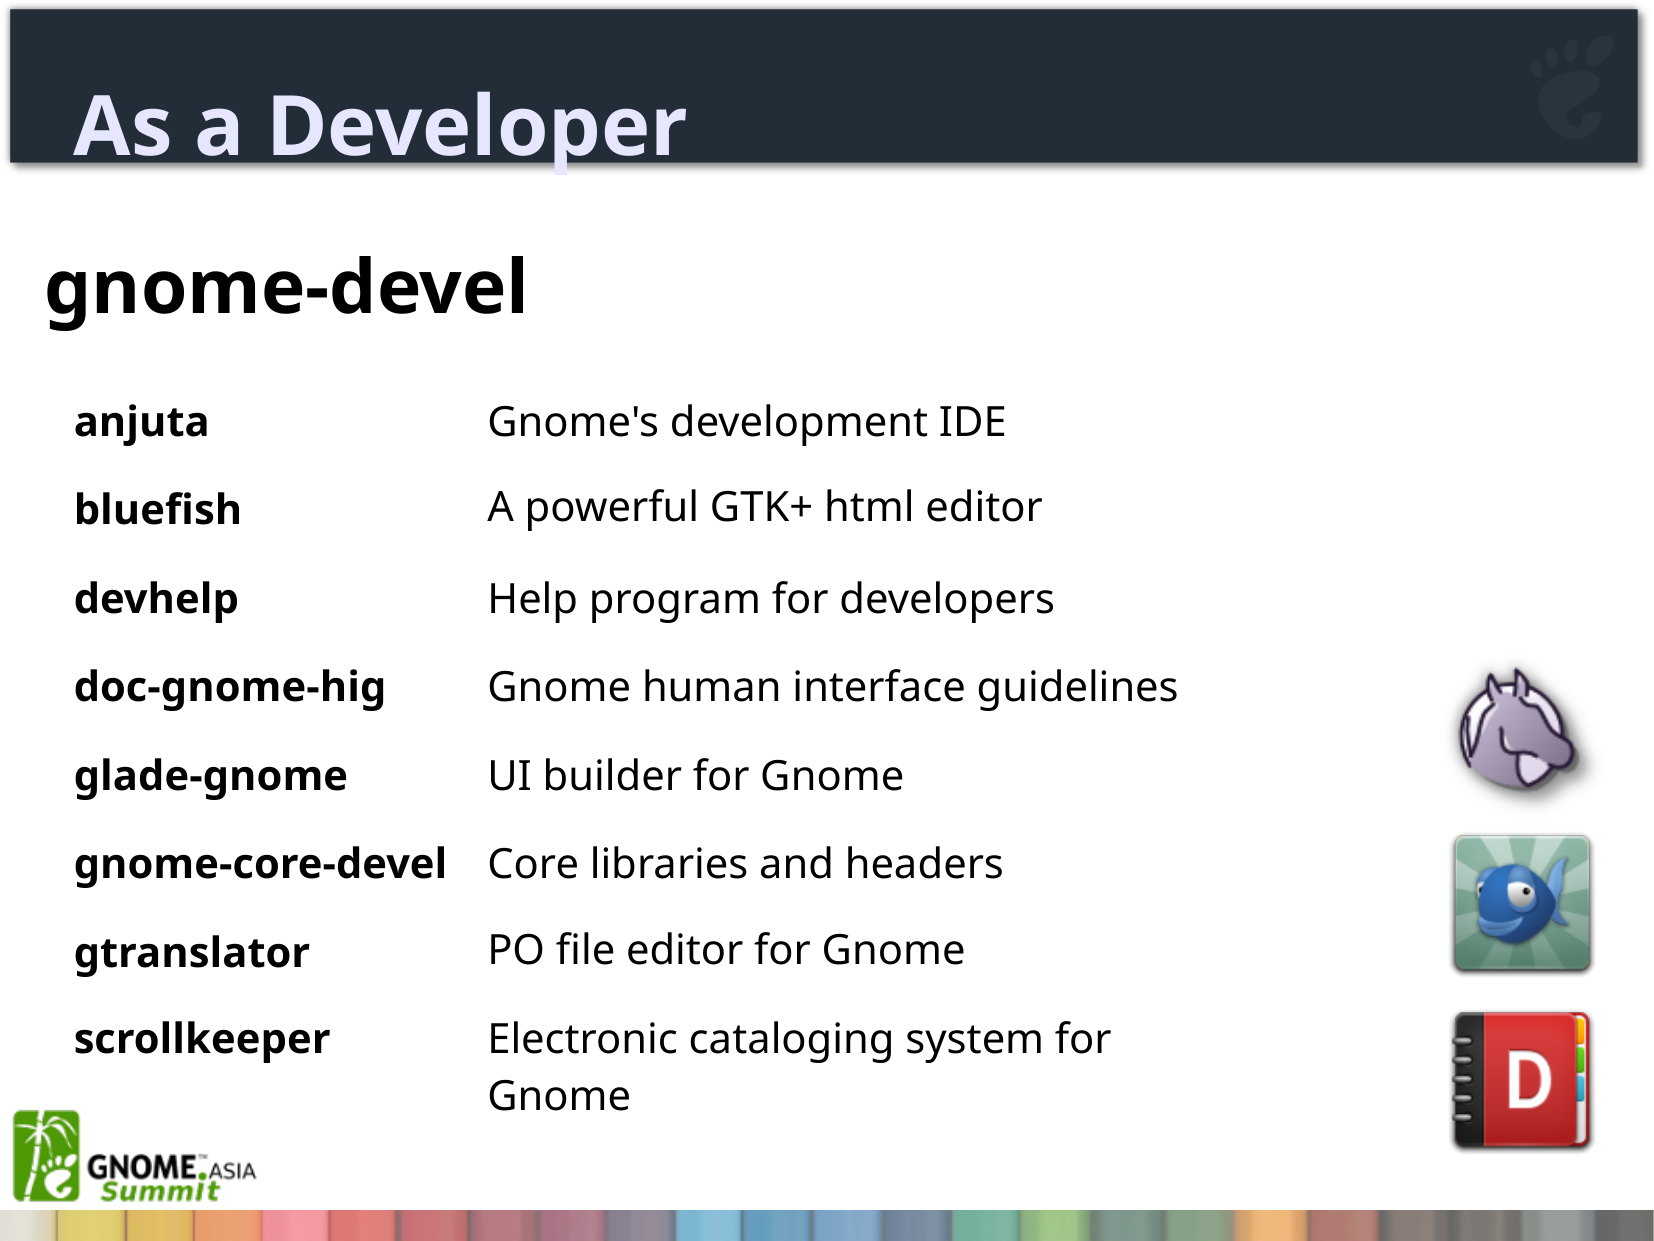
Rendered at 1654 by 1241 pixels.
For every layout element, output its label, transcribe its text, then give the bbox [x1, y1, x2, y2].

text_box PO file editor for Gnome [472, 912, 1050, 975]
text_box UI builder for Gnome [472, 738, 1050, 801]
text_box Electronic cataloging system for Gnome [472, 1001, 1270, 1063]
text_box anjuta [59, 383, 390, 446]
text_box A powerful GTK+ html editor [472, 469, 1123, 532]
text_box gnome-devel [29, 226, 680, 326]
picture [1417, 647, 1628, 979]
picture [0, 1101, 1654, 1241]
text_box As a Developer [59, 59, 690, 168]
text_box Gnome human interface guidelines [472, 649, 1211, 712]
text_box devhelp [59, 561, 402, 649]
text_box Core libraries and headers [472, 826, 1050, 889]
text_box doc-gnome-hig [59, 649, 443, 712]
text_box Help program for developers [472, 561, 1182, 623]
text_box gnome-core-devel [59, 826, 472, 889]
text_box gtranslator [59, 915, 384, 978]
text_box glade-gnome [59, 738, 433, 801]
text_box bluefish [59, 472, 266, 535]
picture [0, 0, 1654, 179]
text_box scrollkeeper [59, 1001, 433, 1063]
picture [1446, 1003, 1599, 1156]
text_box Gnome's development IDE [472, 383, 1152, 446]
